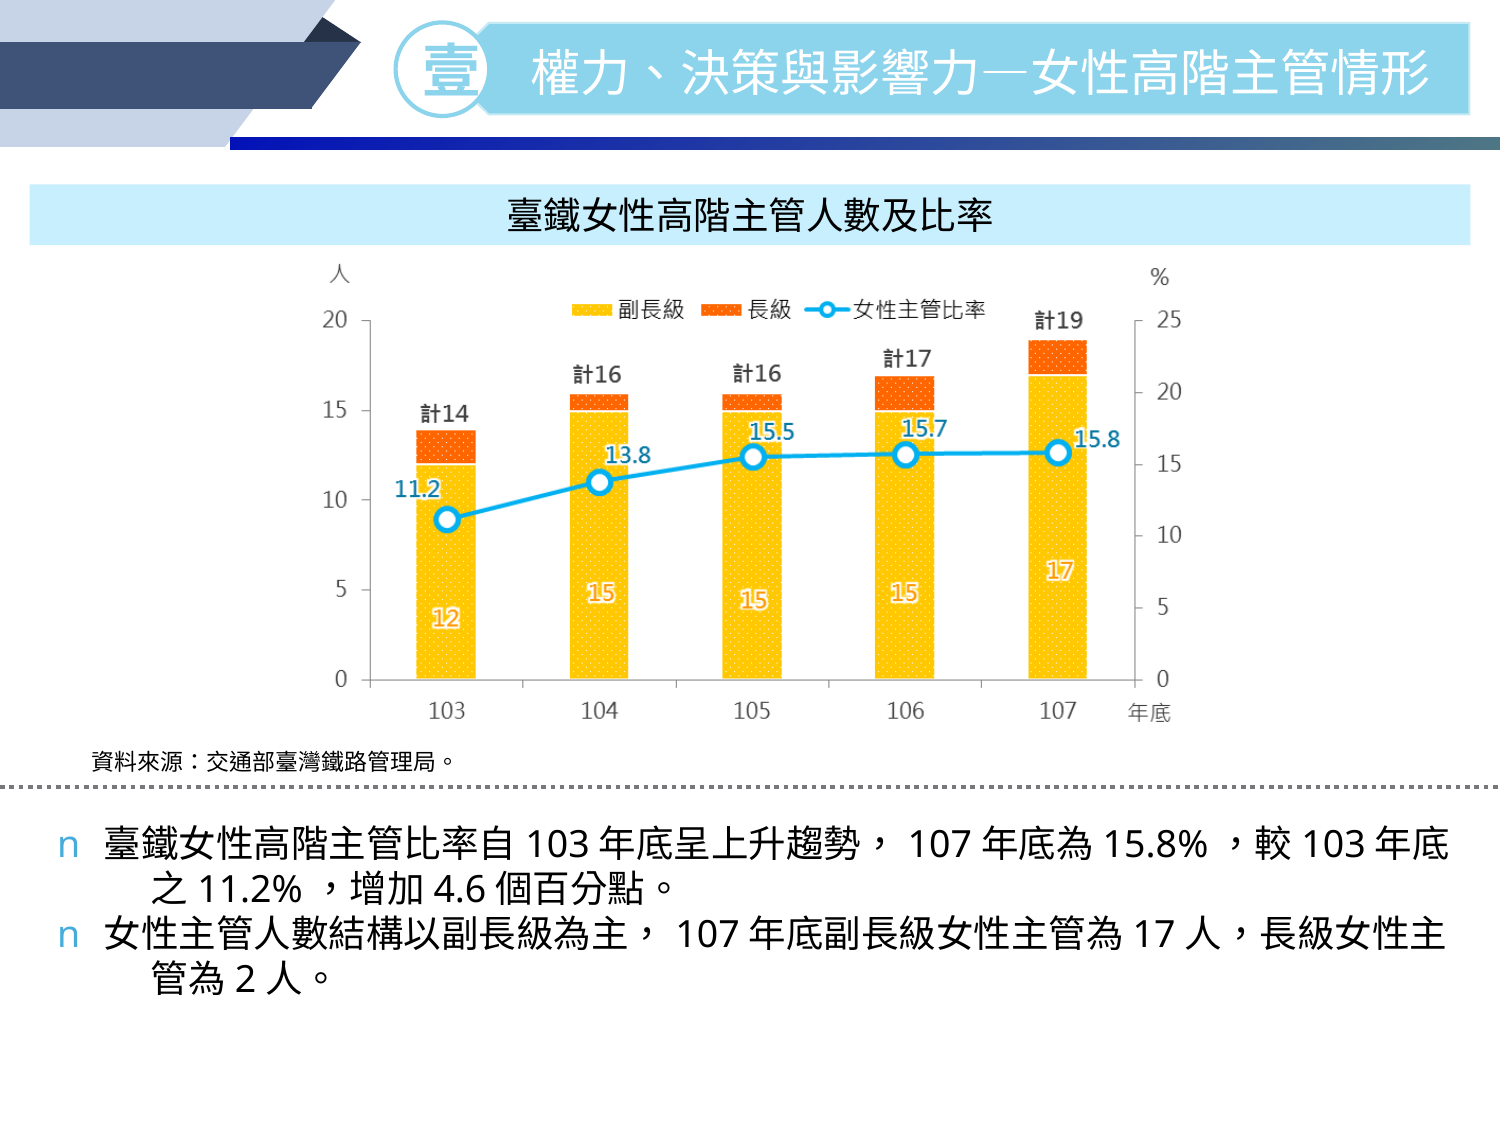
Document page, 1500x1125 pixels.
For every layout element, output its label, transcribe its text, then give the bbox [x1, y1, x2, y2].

text_box [478, 21, 1471, 116]
text_box 臺鐵女性高階主管比率自103年底呈上升趨勢，107年底為15.8%，較103年底之11.2%，增加4.6個百分點。 女性主管人數結構以副長級為主，107年底副長級女性主管為17人，長級女性主管為2人。 [41, 812, 1495, 1010]
text_box 權力、決策與影響力—女性高階主管情形 [489, 25, 1463, 118]
text_box 臺鐵女性高階主管人數及比率 [29, 184, 1471, 246]
text_box [424, 22, 461, 26]
text_box 壹 [407, 26, 478, 113]
text_box [230, 137, 1500, 149]
picture [302, 246, 1198, 740]
text_box [395, 38, 407, 100]
text_box 資料來源：交通部臺灣鐵路管理局。 [76, 739, 597, 783]
